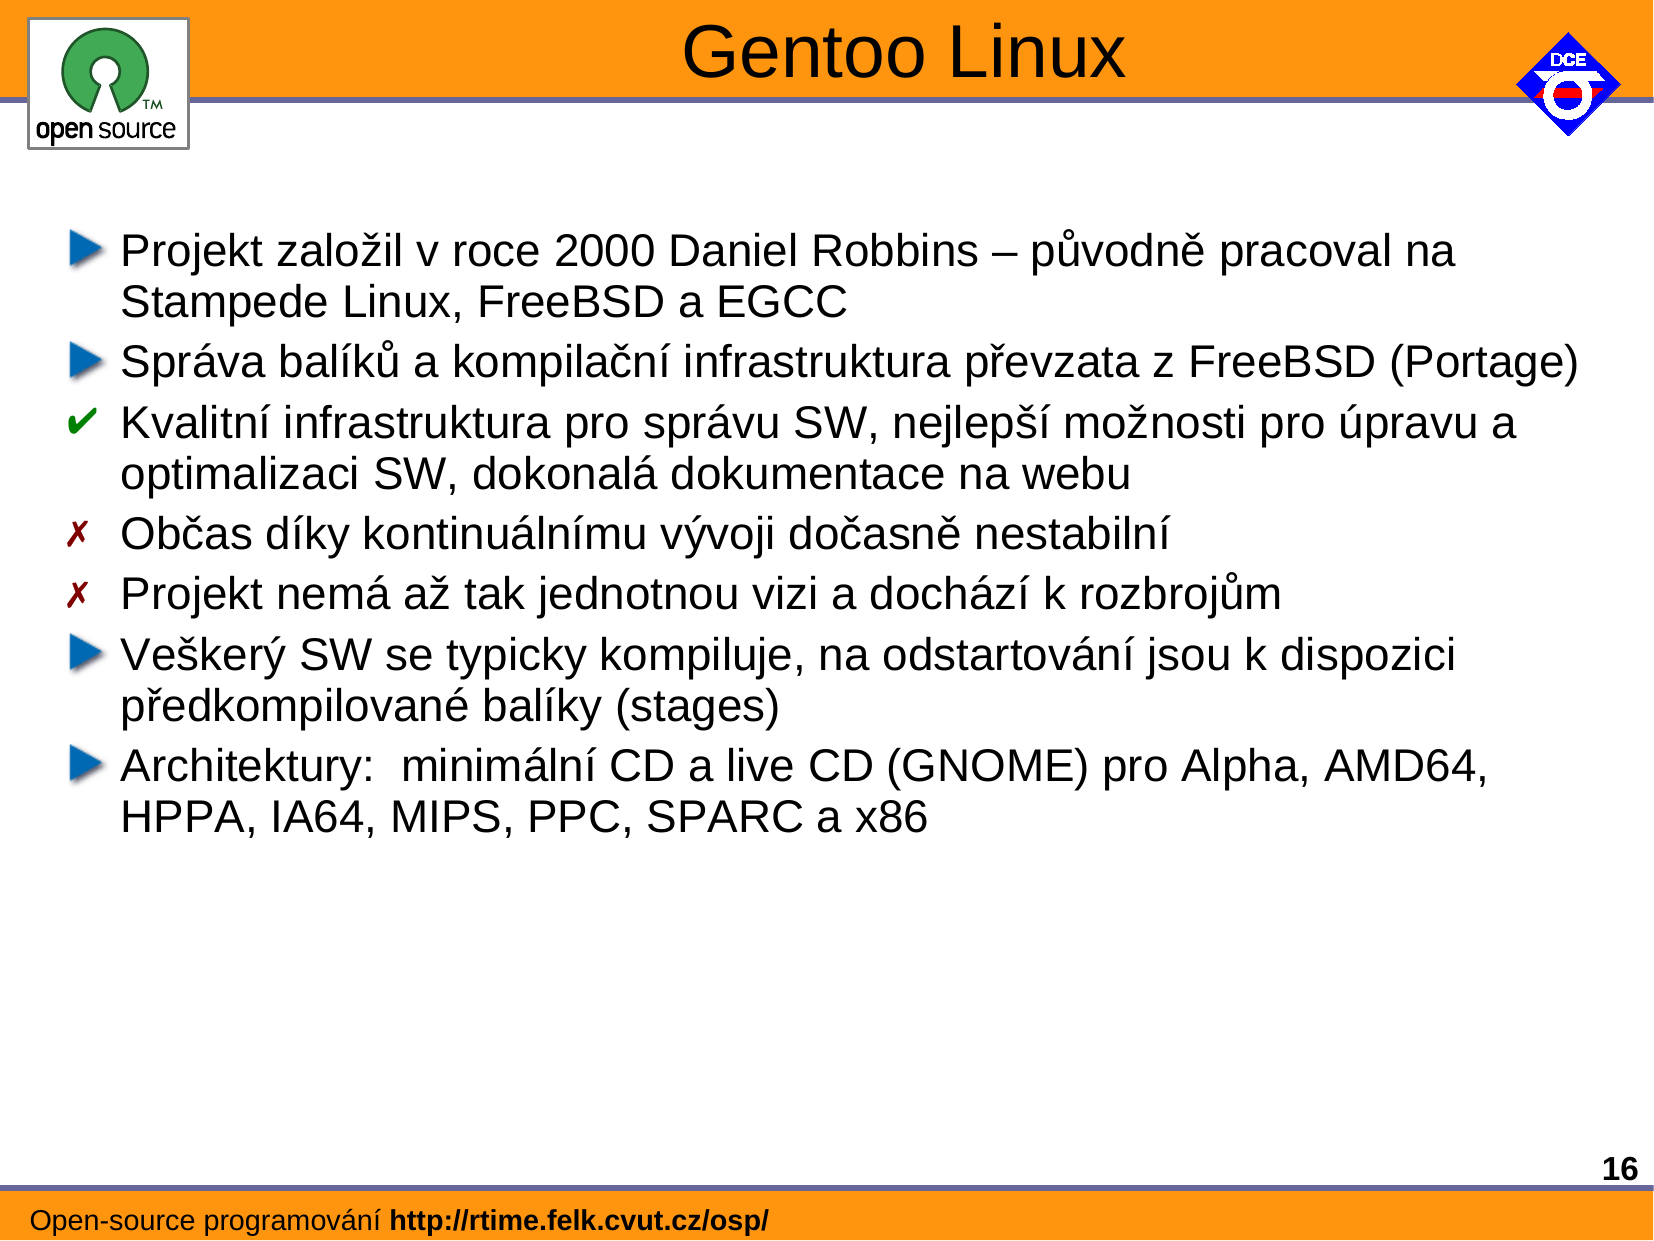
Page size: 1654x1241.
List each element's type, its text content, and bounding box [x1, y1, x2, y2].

title Gentoo Linux [178, 4, 1631, 98]
list Projekt založil v roce 2000 Daniel Robbins – původně pracoval na Stampede Linux, FreeBSD a EGCC Správa balíků a kompilační infrastruktura převzata z FreeBSD (Portage) Kvalitní infrastruktura pro správu SW, nejlepší možnosti pro úpravu a optimalizaci SW, dokonalá dokumentace na webu Občas díky kontinuálnímu vývoji dočasně nestabilní Projekt nemá až tak jednotnou vizi a dochází k rozbrojům Veškerý SW se typicky kompiluje, na odstartování jsou k dispozici předkompilované balíky (stages) Architektury: minimální CD a live CD (GNOME) pro Alpha, AMD64, HPPA, IA64, MIPS, PPC, SPARC a x86 [49, 225, 1613, 1113]
